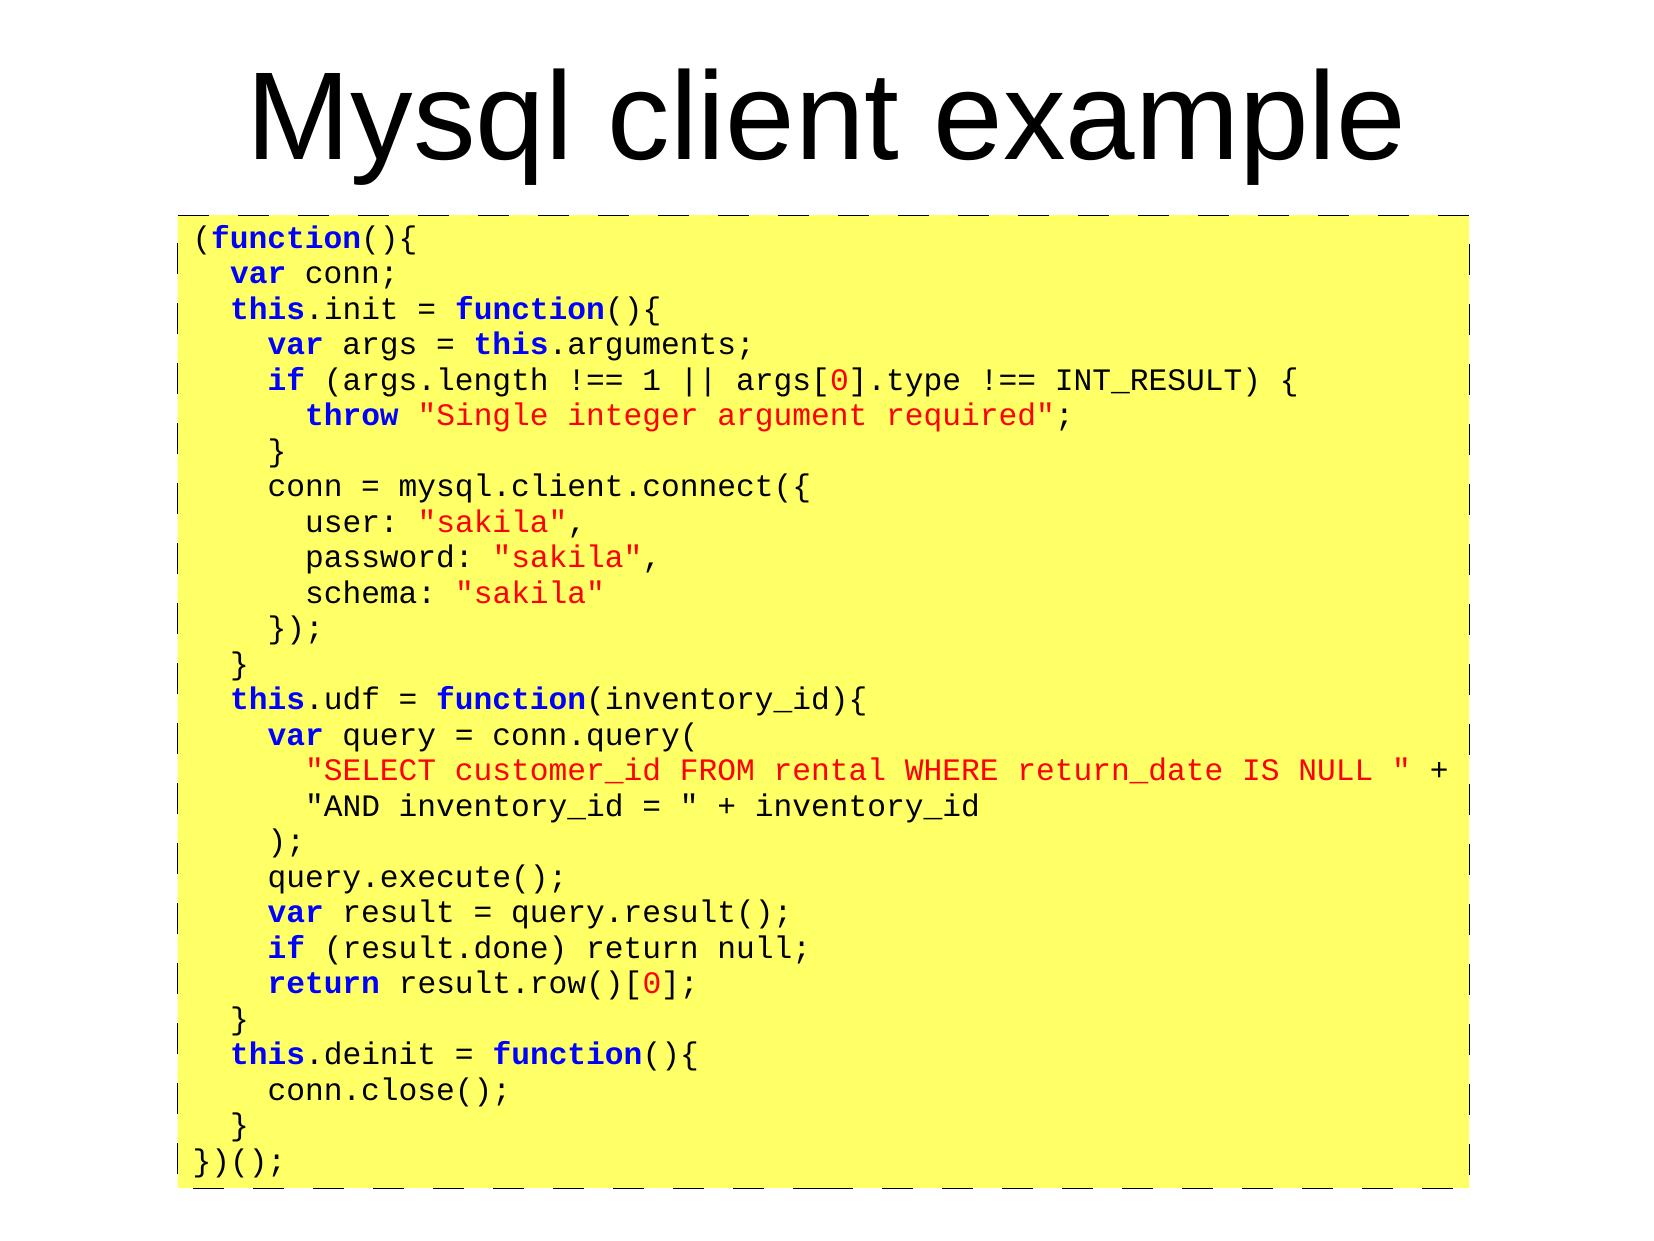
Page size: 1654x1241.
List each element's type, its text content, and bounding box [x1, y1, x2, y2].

title Mysql client example [82, 12, 1571, 220]
text_box (function(){ var conn; this.init = function(){ var args = this.arguments; if (args.length !== 1 || args[0].type !== INT_RESULT) { throw "Single integer argument required"; } conn = mysql.client.connect({ user: "sakila", password: "sakila", schema: "sakila" }); } this.udf = function(inventory_id){ var query = conn.query( "SELECT customer_id FROM rental WHERE return_date IS NULL " + "AND inventory_id = " + inventory_id ); query.execute(); var result = query.result(); if (result.done) return null; return result.row()[0]; } this.deinit = function(){ conn.close(); } })(); [177, 215, 1470, 1189]
